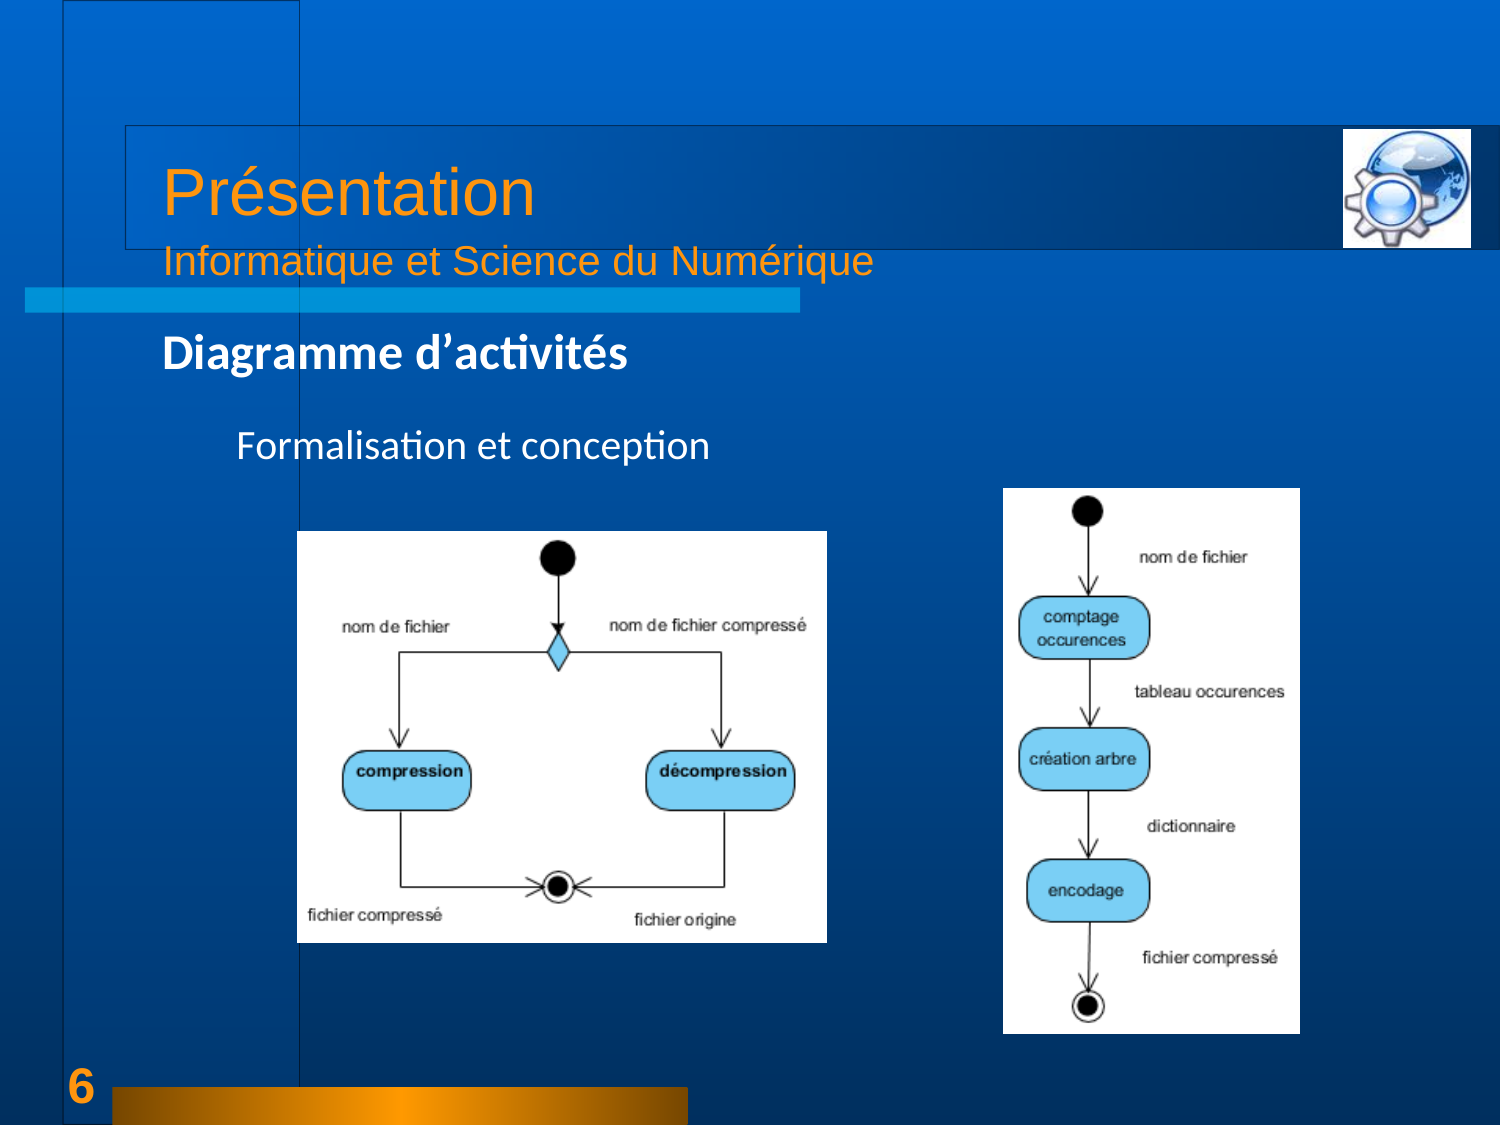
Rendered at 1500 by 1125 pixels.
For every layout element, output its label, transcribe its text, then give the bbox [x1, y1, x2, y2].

picture [1343, 129, 1471, 248]
text_box Diagramme d’activités Formalisation et conception [147, 324, 1447, 1063]
